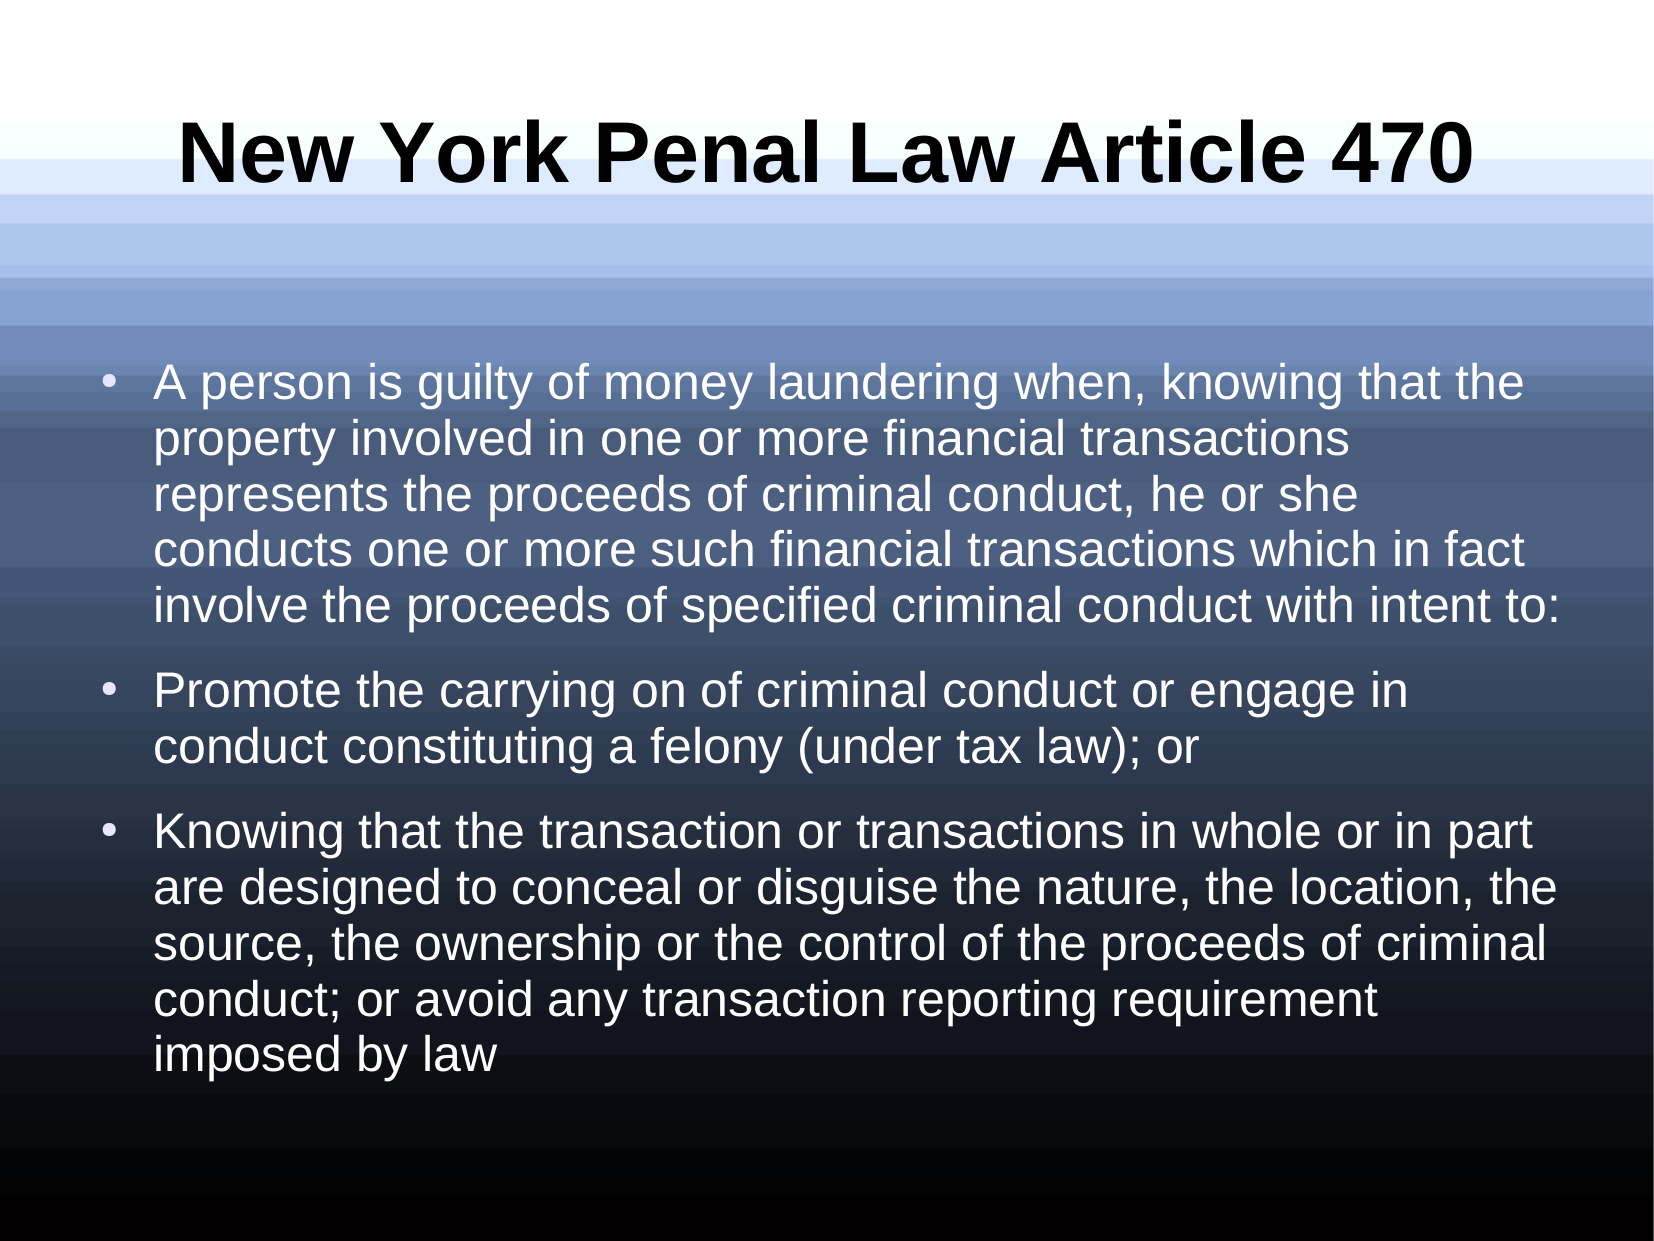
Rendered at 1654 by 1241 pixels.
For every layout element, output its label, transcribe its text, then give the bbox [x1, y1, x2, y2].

title New York Penal Law Article 470 [82, 49, 1571, 257]
list A person is guilty of money laundering when, knowing that the property involved in one or more financial transactions represents the proceeds of criminal conduct, he or she conducts one or more such financial transactions which in fact involve the proceeds of specified criminal conduct with intent to: Promote the carrying on of criminal conduct or engage in conduct constituting a felony (under tax law); or Knowing that the transaction or transactions in whole or in part are designed to conceal or disguise the nature, the location, the source, the ownership or the control of the proceeds of criminal conduct; or avoid any transaction reporting requirement imposed by law [82, 354, 1571, 1168]
picture [0, 0, 1654, 1241]
